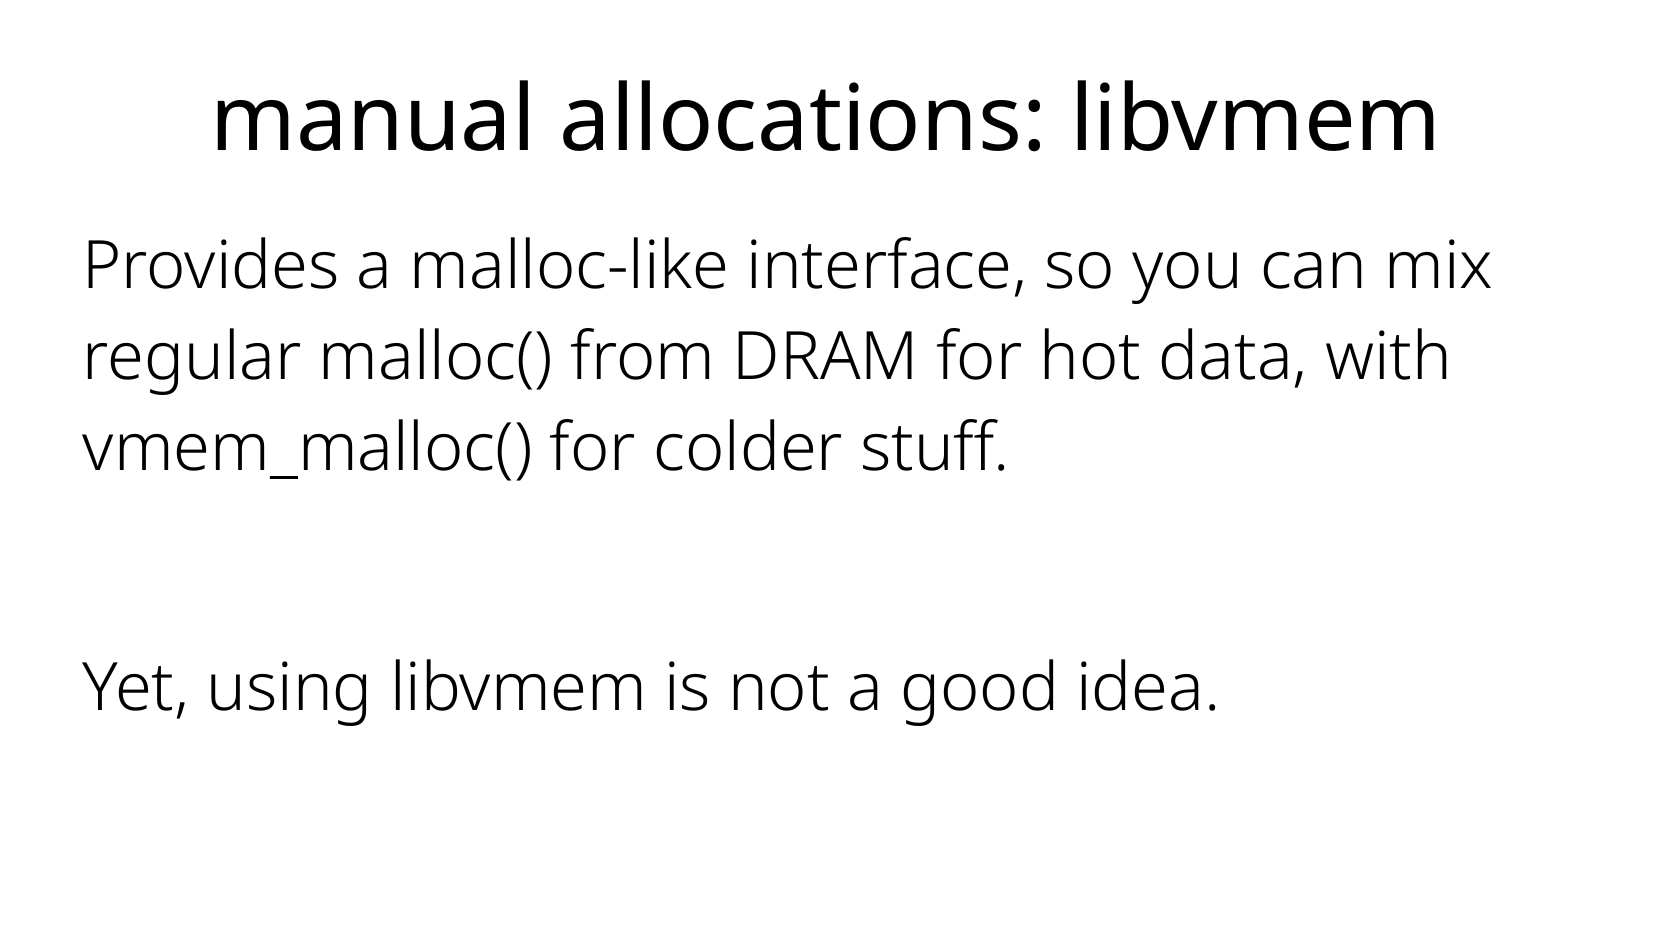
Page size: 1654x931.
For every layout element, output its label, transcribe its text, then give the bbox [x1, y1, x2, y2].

title manual allocations: libvmem [82, 37, 1571, 193]
list Provides a malloc-like interface, so you can mix regular malloc() from DRAM for hot data, with vmem_malloc() for colder stuff. Yet, using libvmem is not a good idea. [82, 217, 1571, 758]
